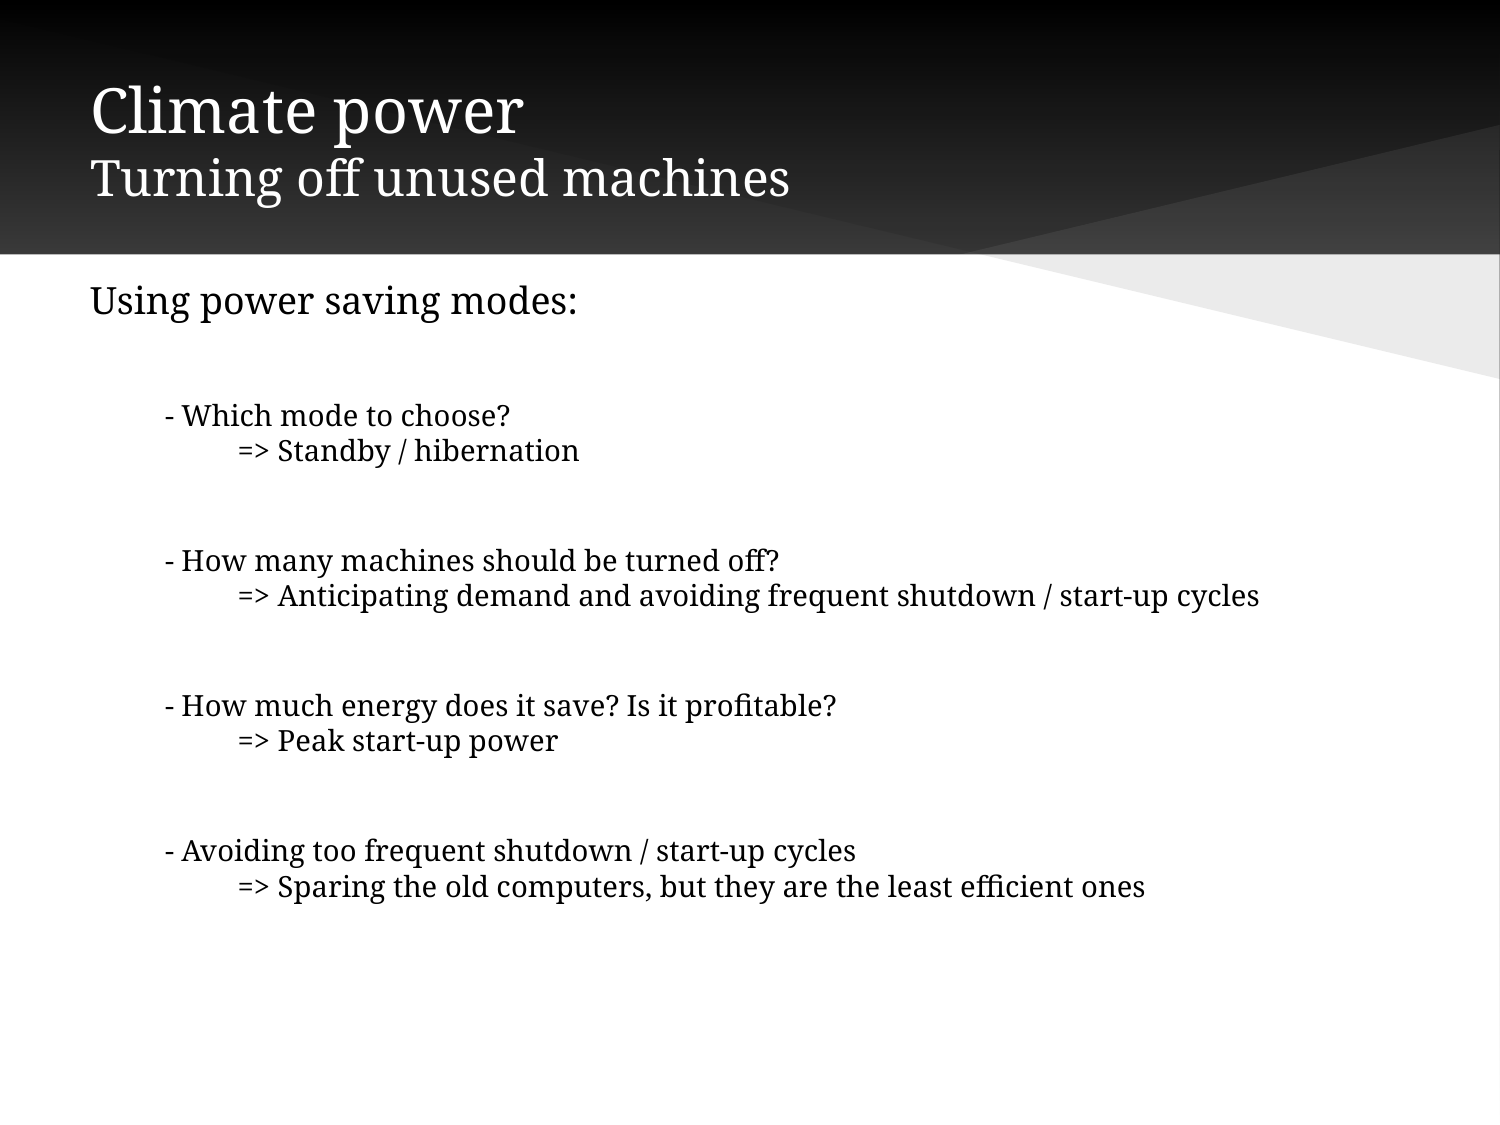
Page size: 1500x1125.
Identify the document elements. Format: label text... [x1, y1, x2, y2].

title Climate power Turning off unused machines [75, 45, 1425, 233]
list Using power saving modes: - Which mode to choose? => Standby / hibernation - How many machines should be turned off? => Anticipating demand and avoiding frequent shutdown / start-up cycles - How much energy does it save? Is it profitable? => Peak start-up power - Avoiding too frequent shutdown / start-up cycles => Sparing the old computers, but they are the least efficient ones [75, 262, 1425, 1078]
